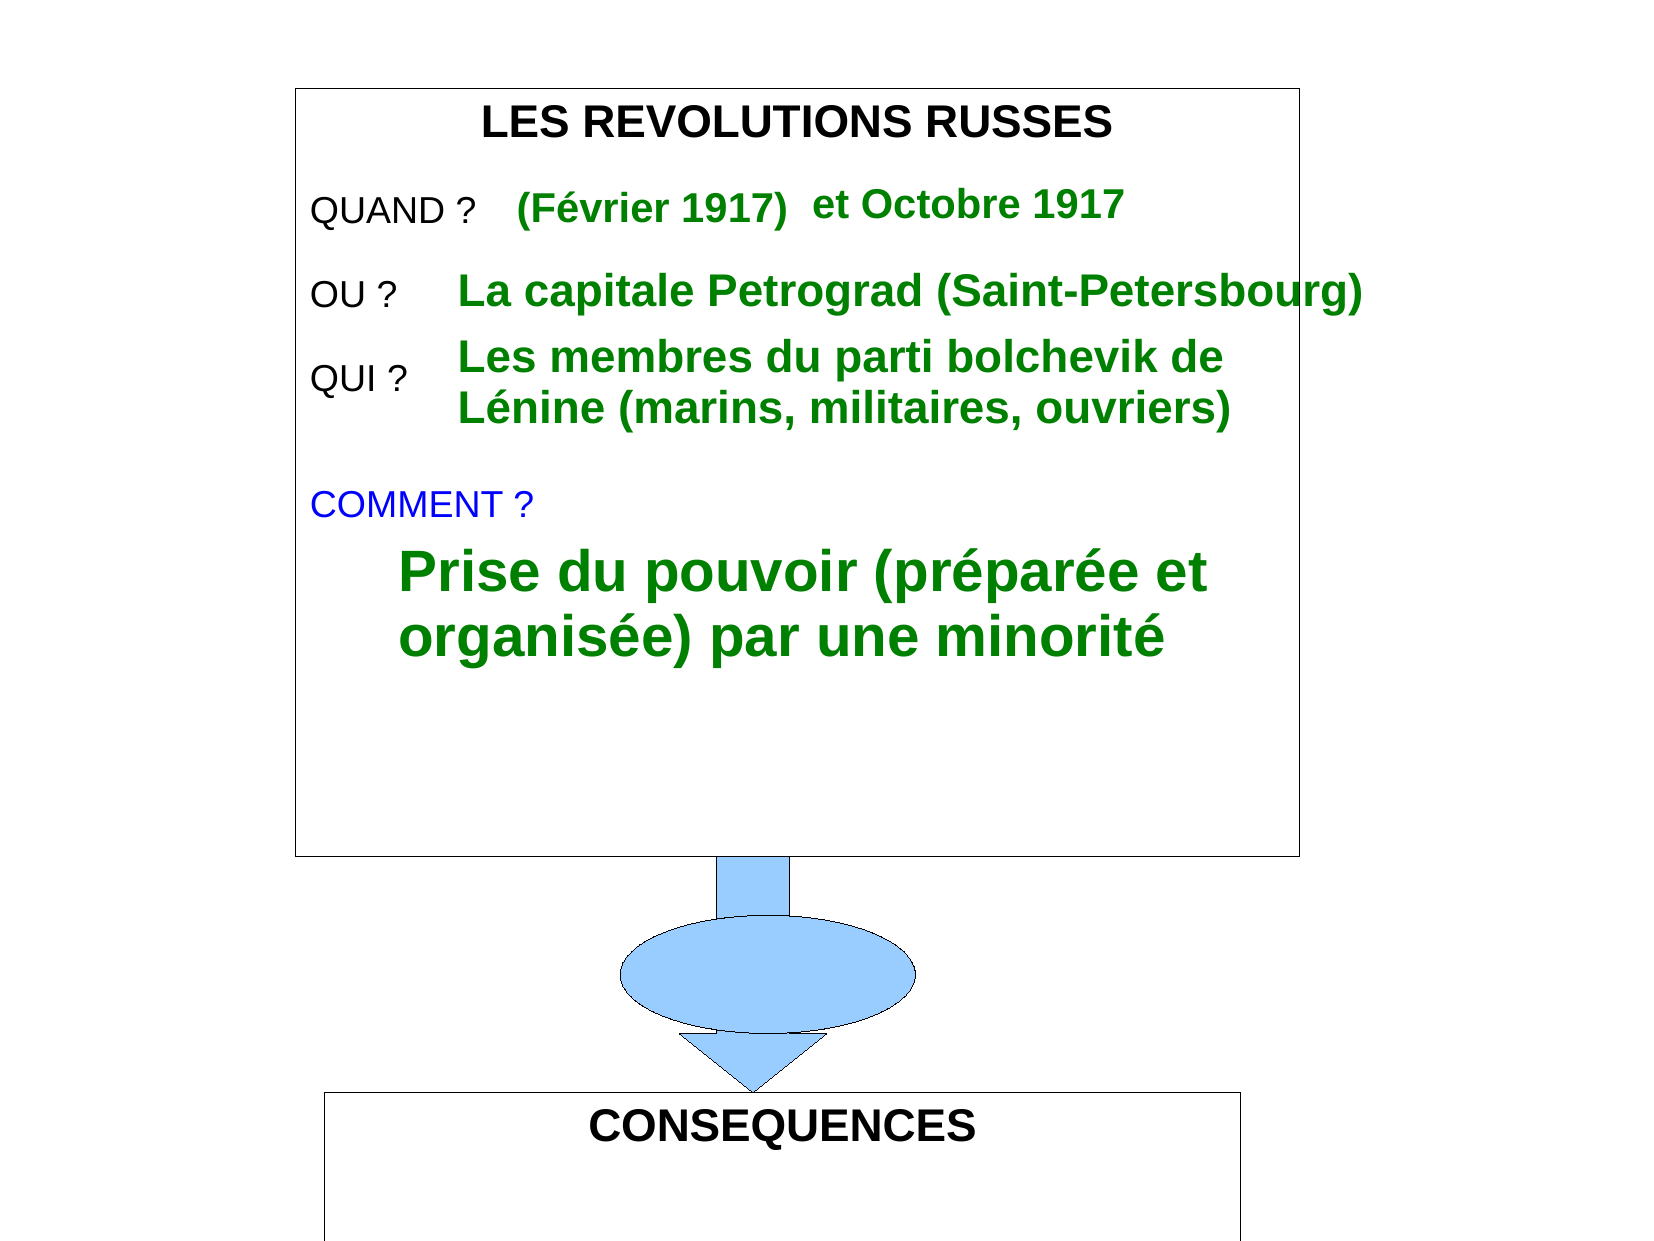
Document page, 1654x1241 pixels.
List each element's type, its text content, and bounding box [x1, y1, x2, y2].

text_box Prise du pouvoir (préparée et organisée) par une minorité [383, 531, 1241, 808]
text_box et Octobre 1917 [797, 173, 1300, 237]
text_box Les membres du parti bolchevik de Lénine (marins, militaires, ouvriers) [442, 325, 1270, 443]
text_box [620, 856, 916, 1093]
text_box LES REVOLUTIONS RUSSES QUAND ? OU ? QUI ? COMMENT ? [295, 88, 1300, 857]
text_box CONSEQUENCES [324, 1092, 1241, 1241]
text_box La capitale Petrograd (Saint-Petersbourg) [442, 257, 1388, 325]
text_box (Février 1917) [501, 177, 1004, 240]
